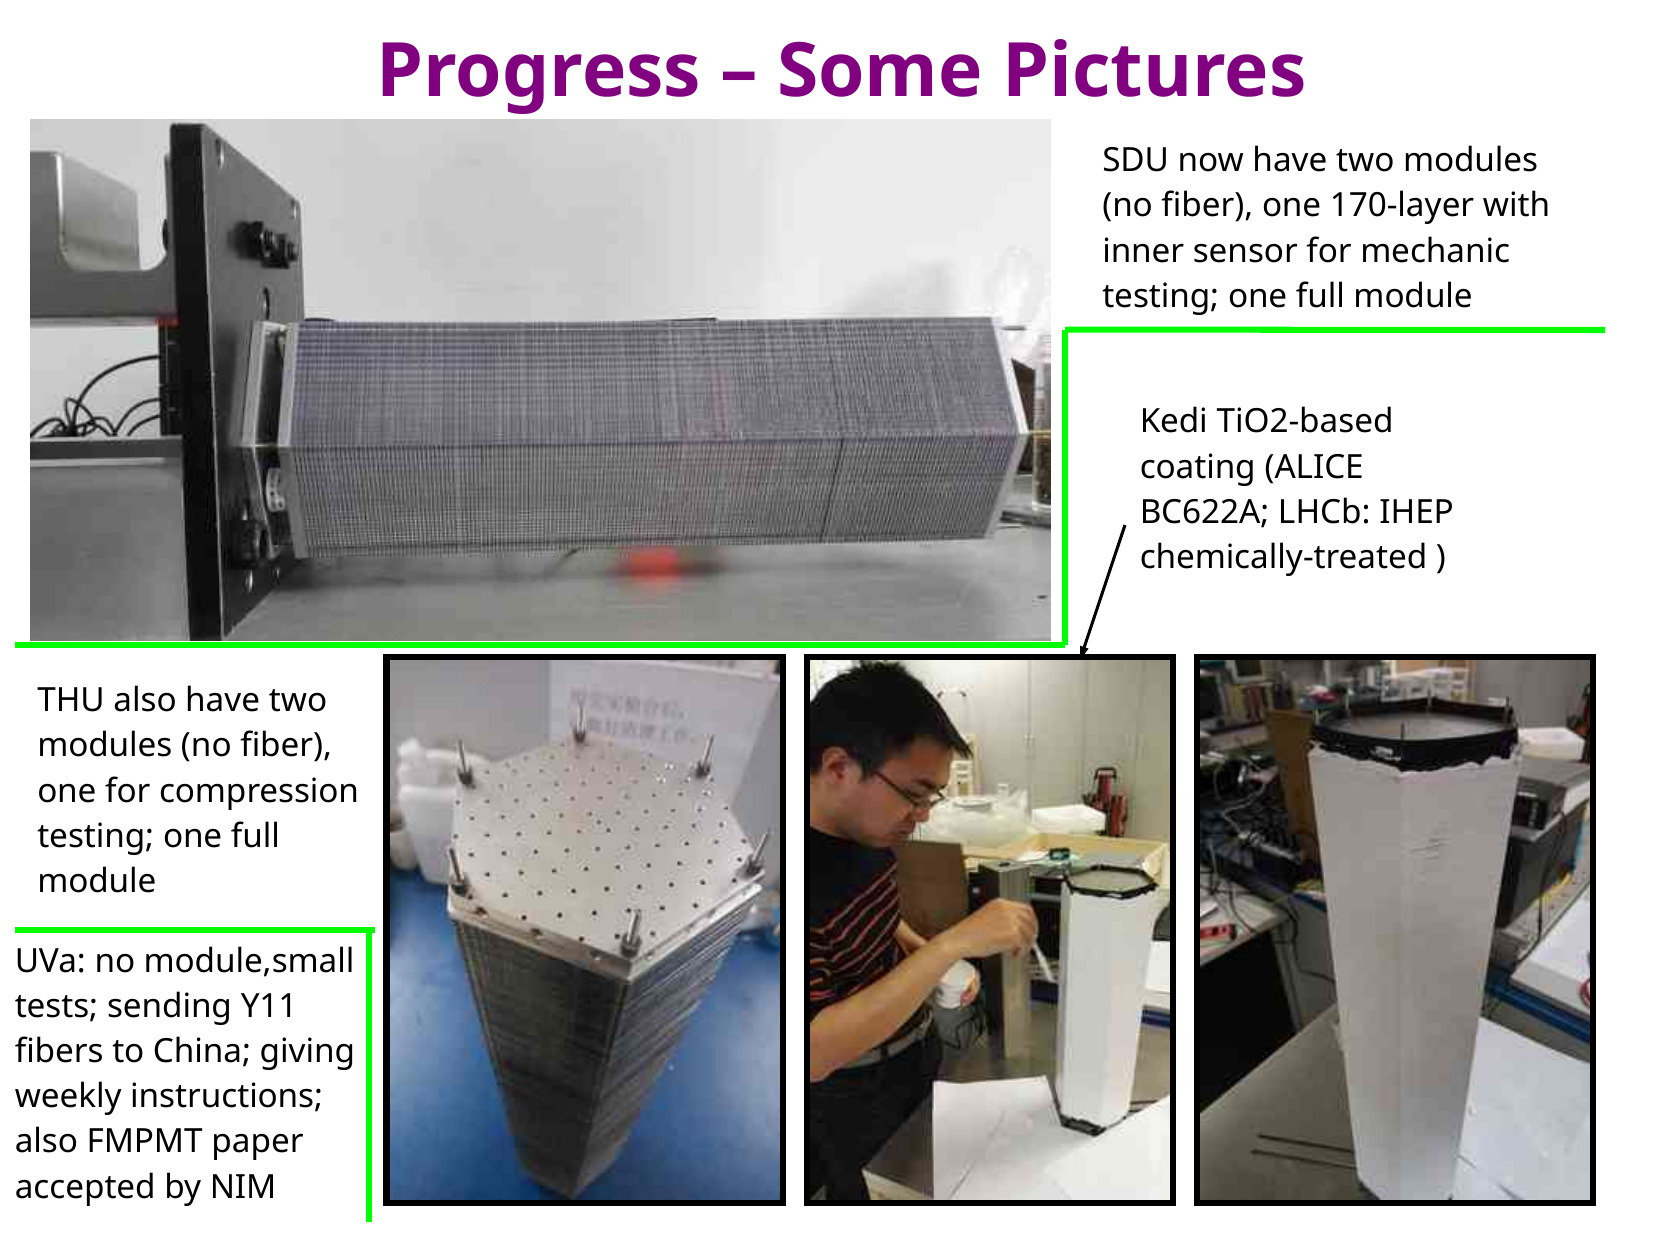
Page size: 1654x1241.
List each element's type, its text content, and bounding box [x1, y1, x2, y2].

title Progress – Some Pictures [30, 13, 1654, 152]
text_box Kedi TiO2-based coating (ALICE BC622A; LHCb: IHEP chemically-treated ) [1125, 390, 1501, 592]
text_box SDU now have two modules (no fiber), one 170-layer with inner sensor for mechanic testing; one full module [1087, 128, 1591, 326]
text_box UVa: no module,small tests; sending Y11 fibers to China; giving weekly instructions; also FMPMT paper accepted by NIM [0, 929, 376, 1241]
picture [810, 660, 1171, 1201]
picture [1200, 660, 1591, 1201]
picture [30, 152, 1051, 641]
text_box THU also have two modules (no fiber), one for compression testing; one full module [22, 668, 376, 917]
picture [389, 660, 780, 1201]
